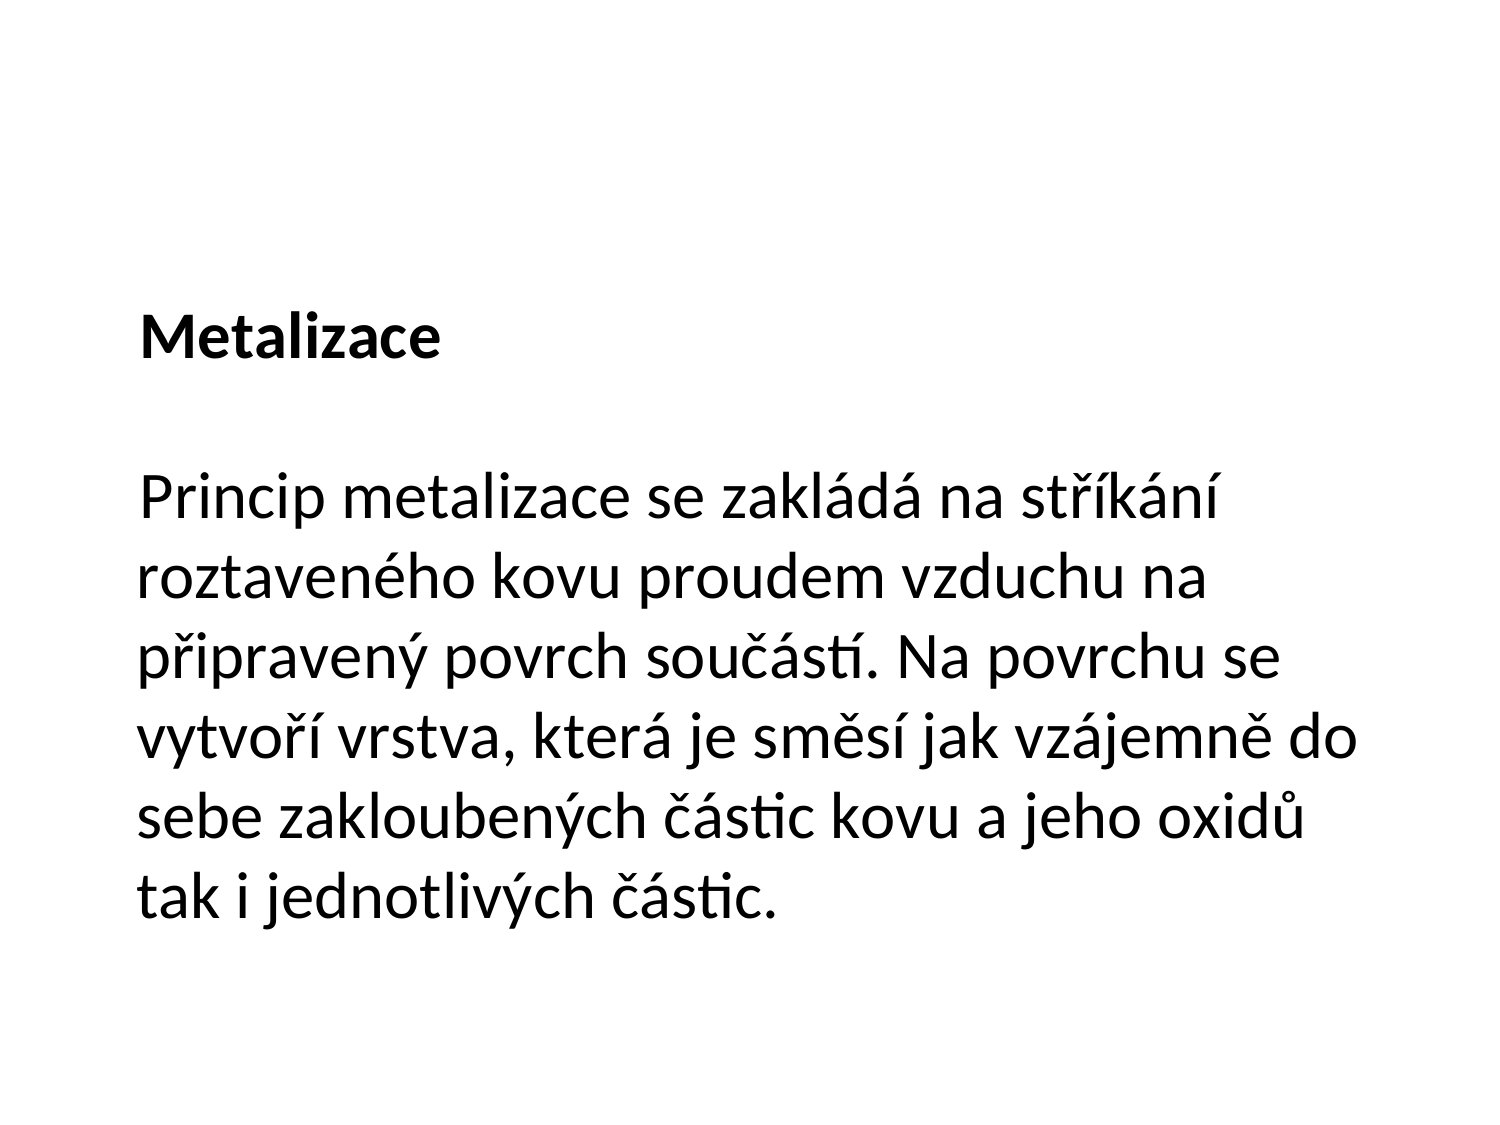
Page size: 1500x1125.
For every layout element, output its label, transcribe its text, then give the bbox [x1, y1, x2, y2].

list Metalizace Princip metalizace se zakládá na stříkání roztaveného kovu proudem vzduchu na připravený povrch součástí. Na povrchu se vytvoří vrstva, která je směsí jak vzájemně do sebe zakloubených částic kovu a jeho oxidů tak i jednotlivých částic. [64, 31, 1415, 1125]
